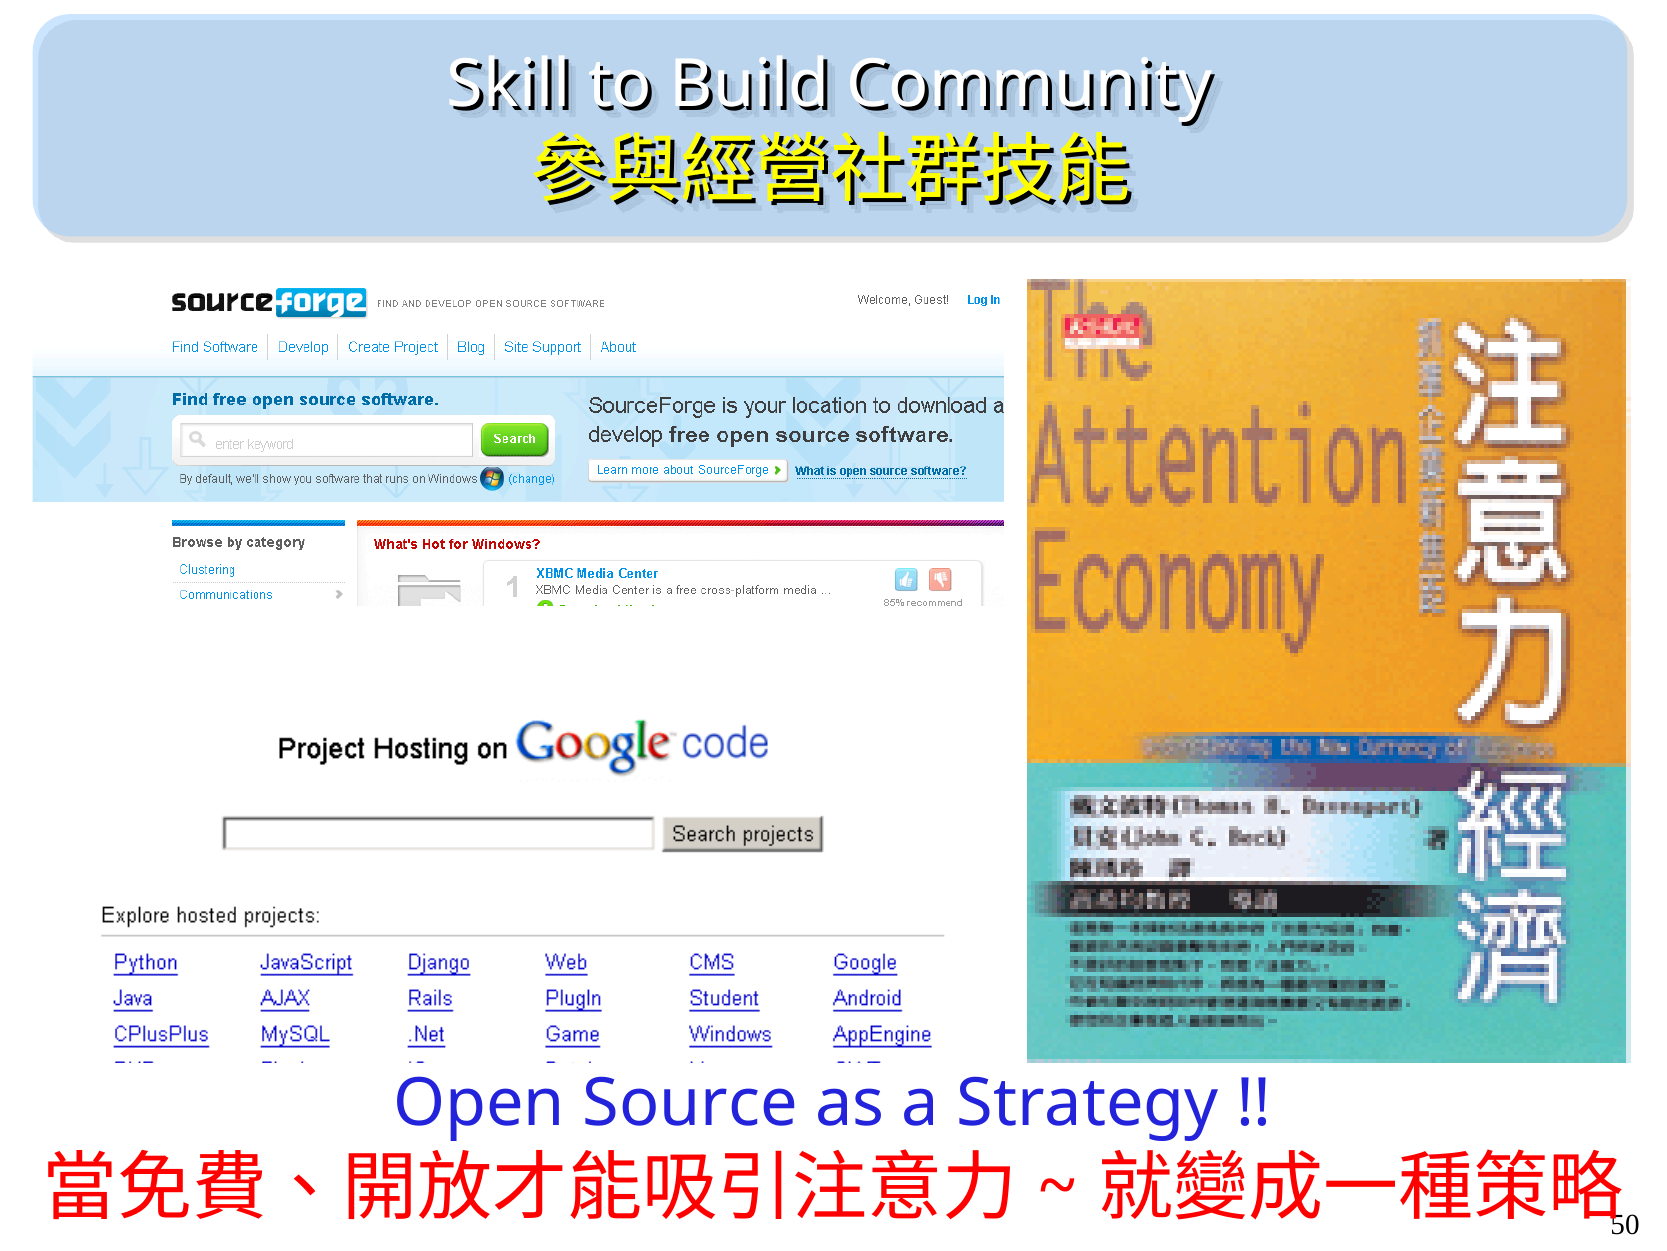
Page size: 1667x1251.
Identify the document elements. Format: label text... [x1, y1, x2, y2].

picture [1027, 279, 1631, 1051]
picture [29, 279, 1017, 1063]
text_box Skill to Build Community 參與經營社群技能 [32, 14, 1628, 237]
text_box Open Source as a Strategy !! 當免費、開放才能吸引注意力~就變成一種策略 [0, 1051, 1667, 1237]
